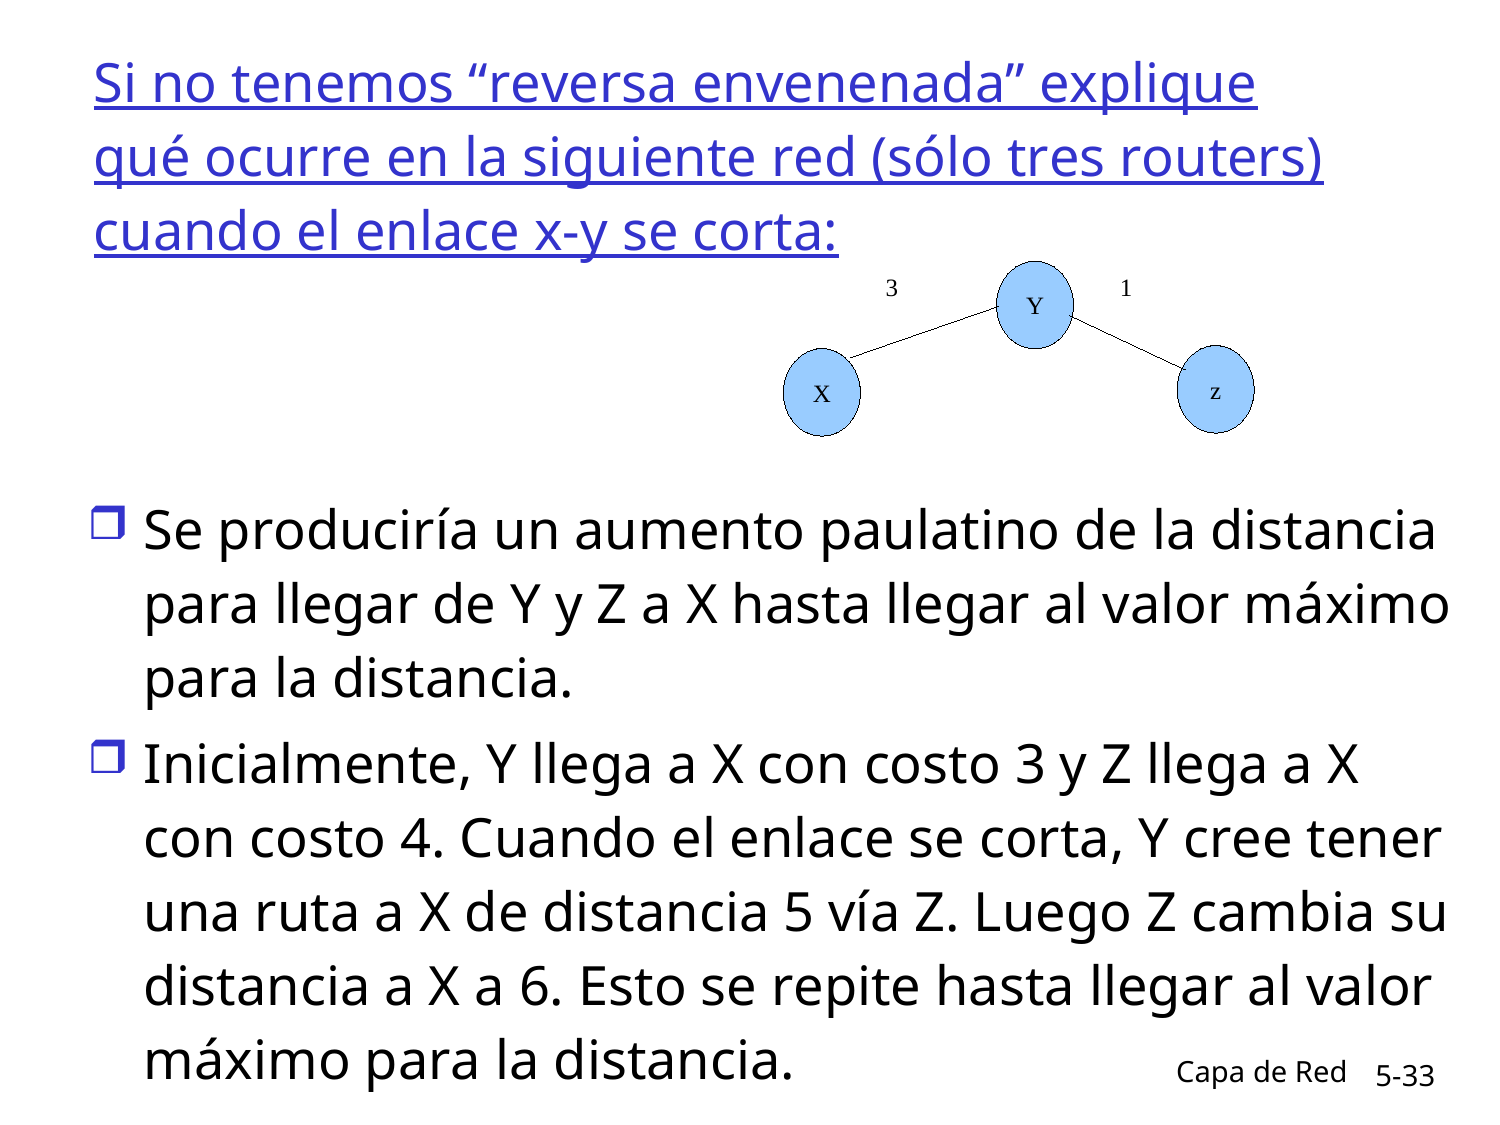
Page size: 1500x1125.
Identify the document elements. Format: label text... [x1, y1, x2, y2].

text_box 1 [1104, 264, 1167, 355]
text_box Y [996, 261, 1074, 349]
text_box z [1177, 345, 1255, 434]
list Se produciría un aumento paulatino de la distancia para llegar de Y y Z a X hasta llegar al valor máximo para la distancia. Inicialmente, Y llega a X con costo 3 y Z llega a X con costo 4. Cuando el enlace se corta, Y cree tener una ruta a X de distancia 5 vía Z. Luego Z cambia su distancia a X a 6. Esto se repite hasta llegar al valor máximo para la distancia. [87, 491, 1463, 984]
title Si no tenemos “reversa envenenada” explique qué ocurre en la siguiente red (sólo tres routers) cuando el enlace x-y se corta: [93, 65, 1369, 246]
text_box X [783, 348, 861, 437]
text_box 3 [870, 264, 933, 355]
